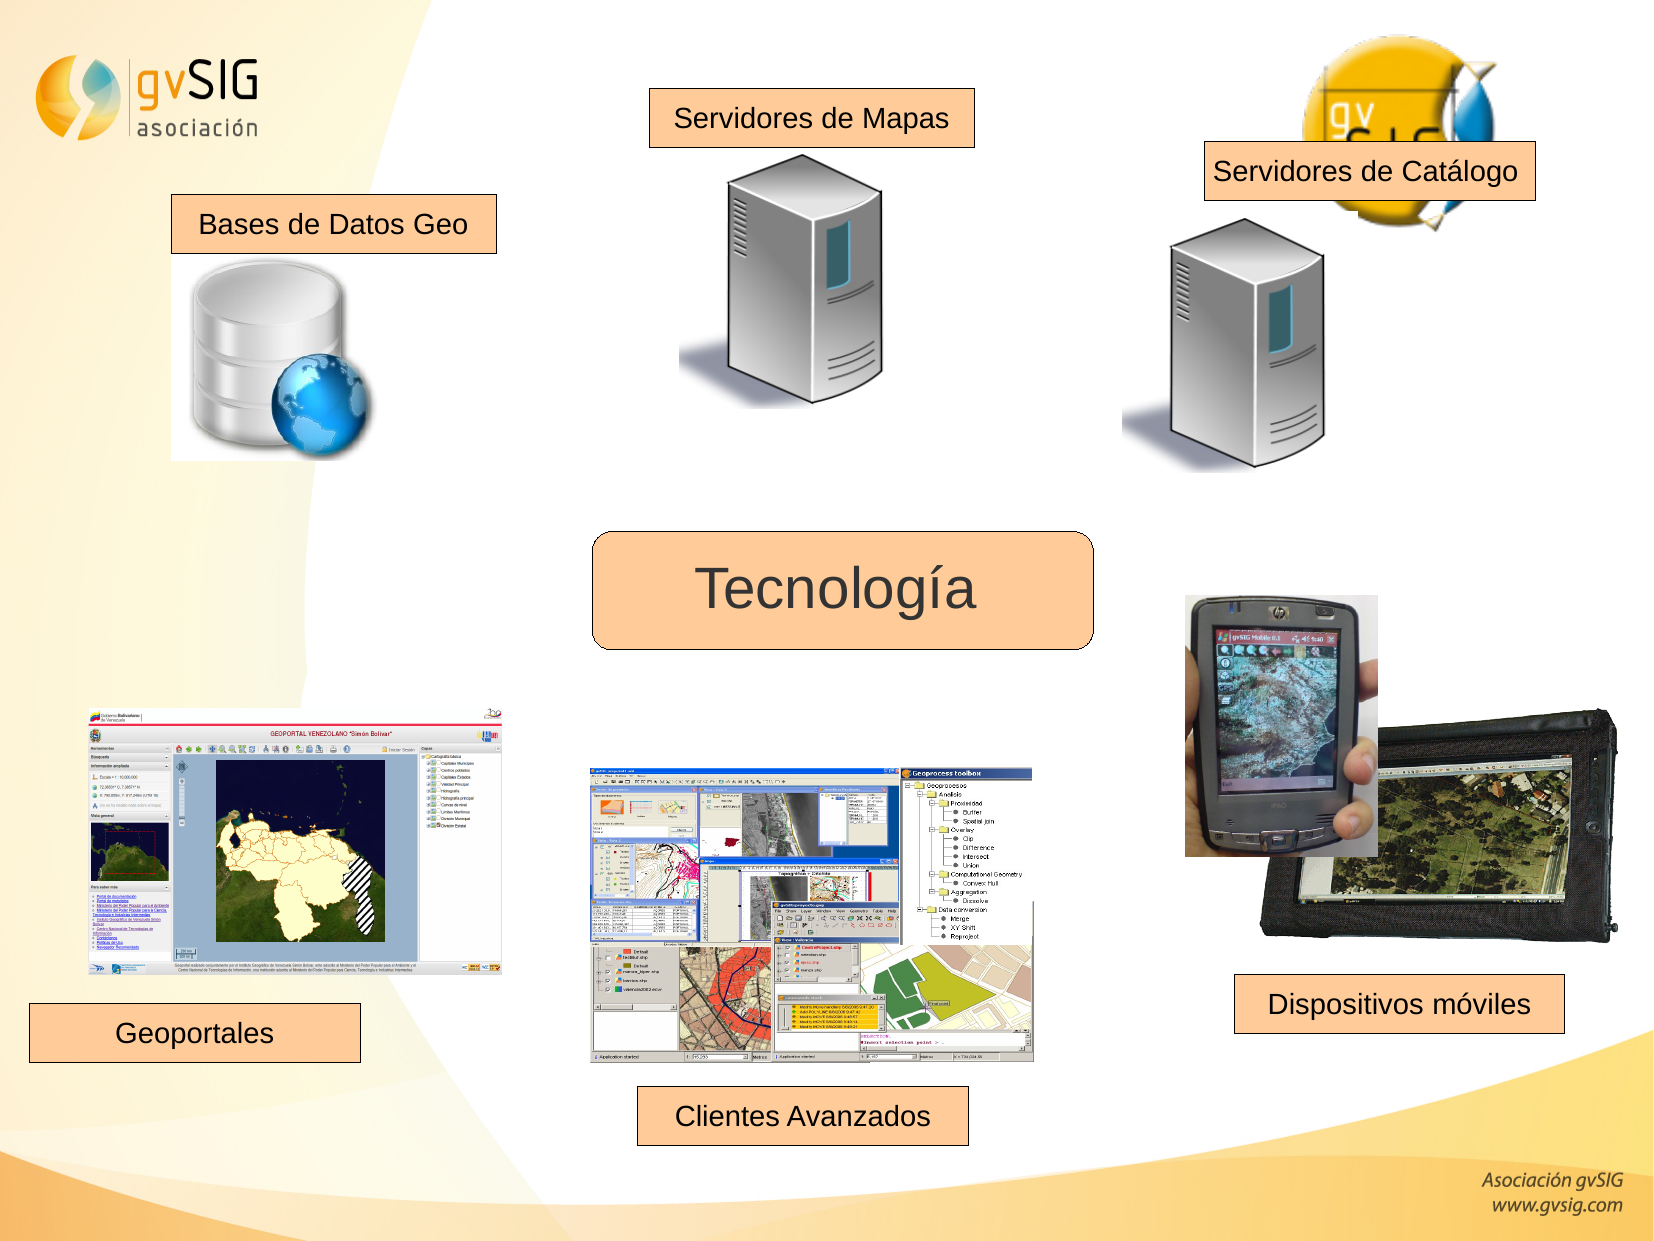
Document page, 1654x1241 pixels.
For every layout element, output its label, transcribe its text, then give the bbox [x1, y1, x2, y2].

text_box Geoportales [29, 1003, 361, 1063]
text_box Dispositivos móviles [1234, 974, 1565, 1034]
text_box Clientes Avanzados [637, 1086, 969, 1146]
text_box Servidores de Catálogo [1204, 141, 1536, 201]
picture [0, 0, 1654, 1241]
text_box Servidores de Mapas [649, 88, 975, 148]
text_box [592, 531, 1094, 548]
text_box Tecnología [549, 548, 1123, 650]
text_box Bases de Datos Geo [171, 194, 497, 254]
